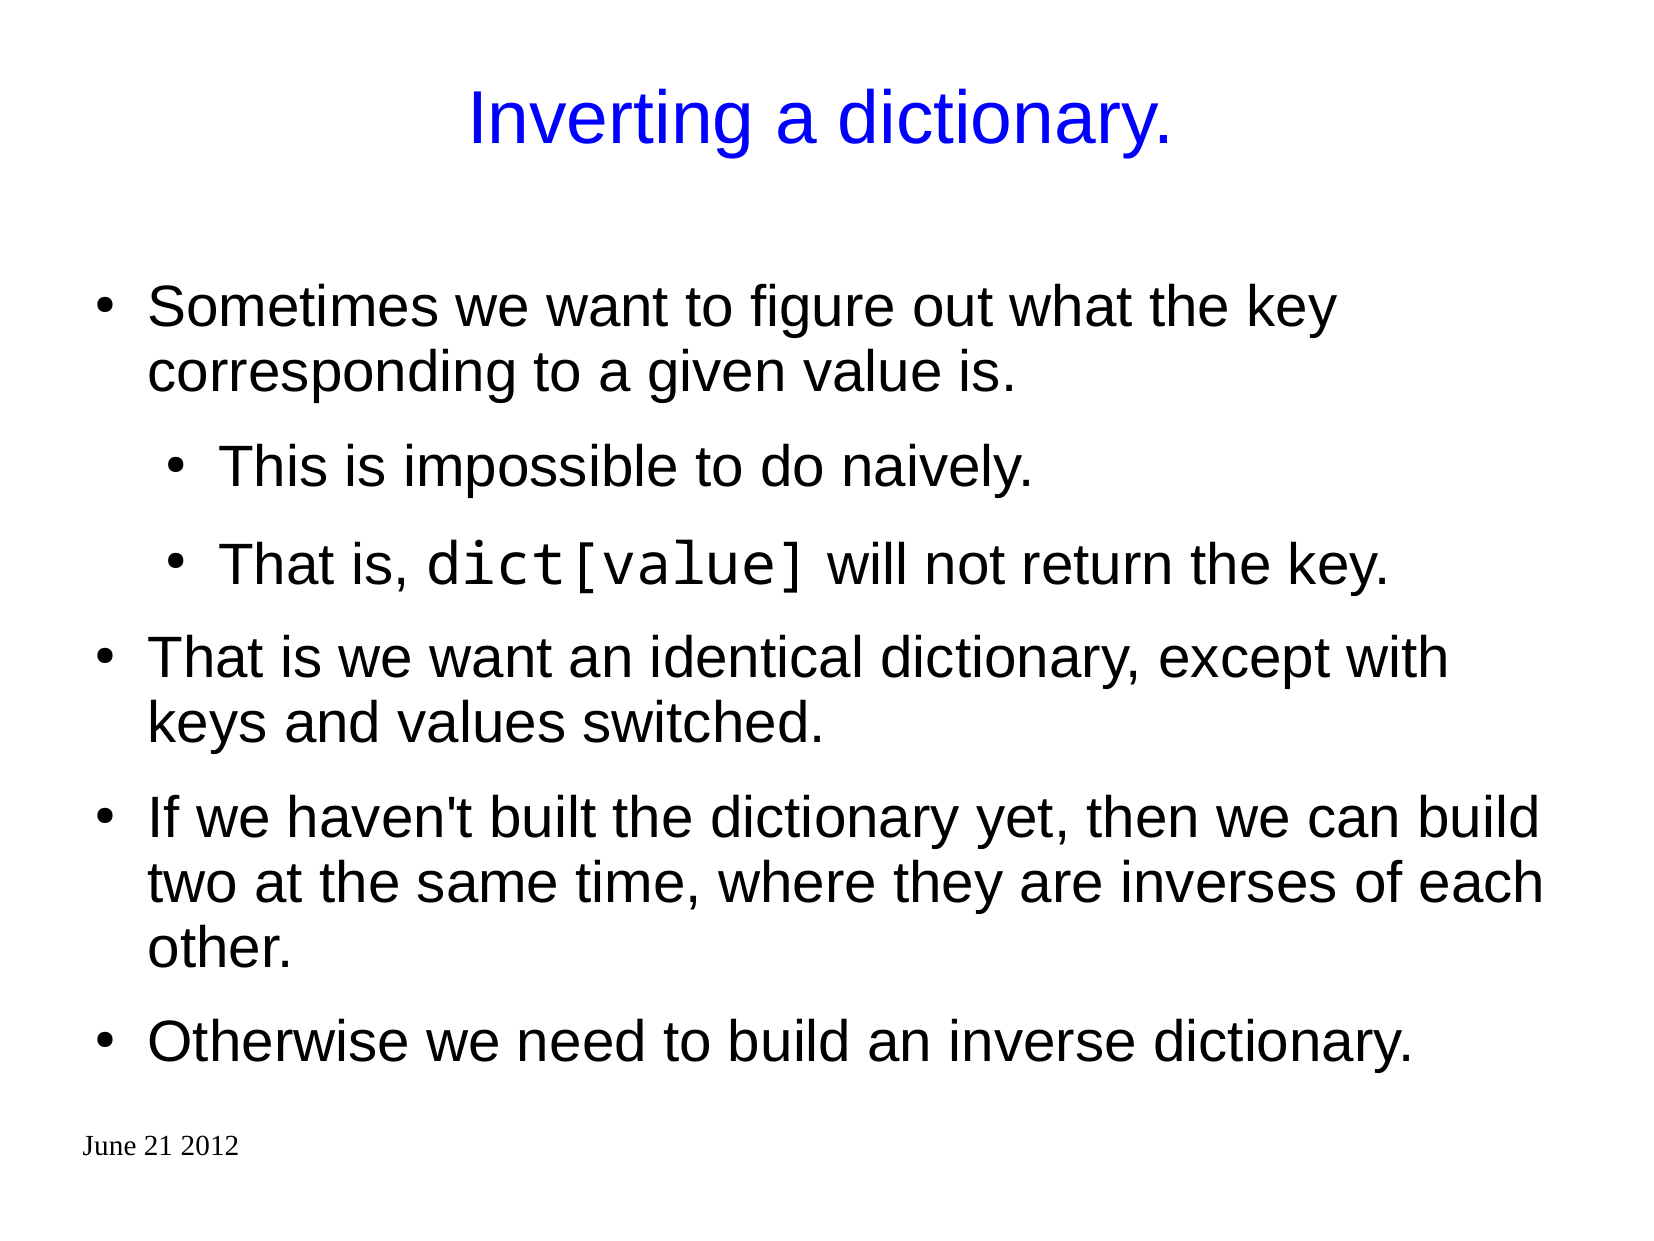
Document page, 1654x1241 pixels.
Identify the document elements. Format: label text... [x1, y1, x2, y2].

list Sometimes we want to figure out what the key corresponding to a given value is. This is impossible to do naively. That is, dict[value] will not return the key. That is we want an identical dictionary, except with keys and values switched. If we haven't built the dictionary yet, then we can build two at the same time, where they are inverses of each other. Otherwise we need to build an inverse dictionary. [76, 274, 1565, 1157]
title Inverting a dictionary. [76, 58, 1565, 178]
